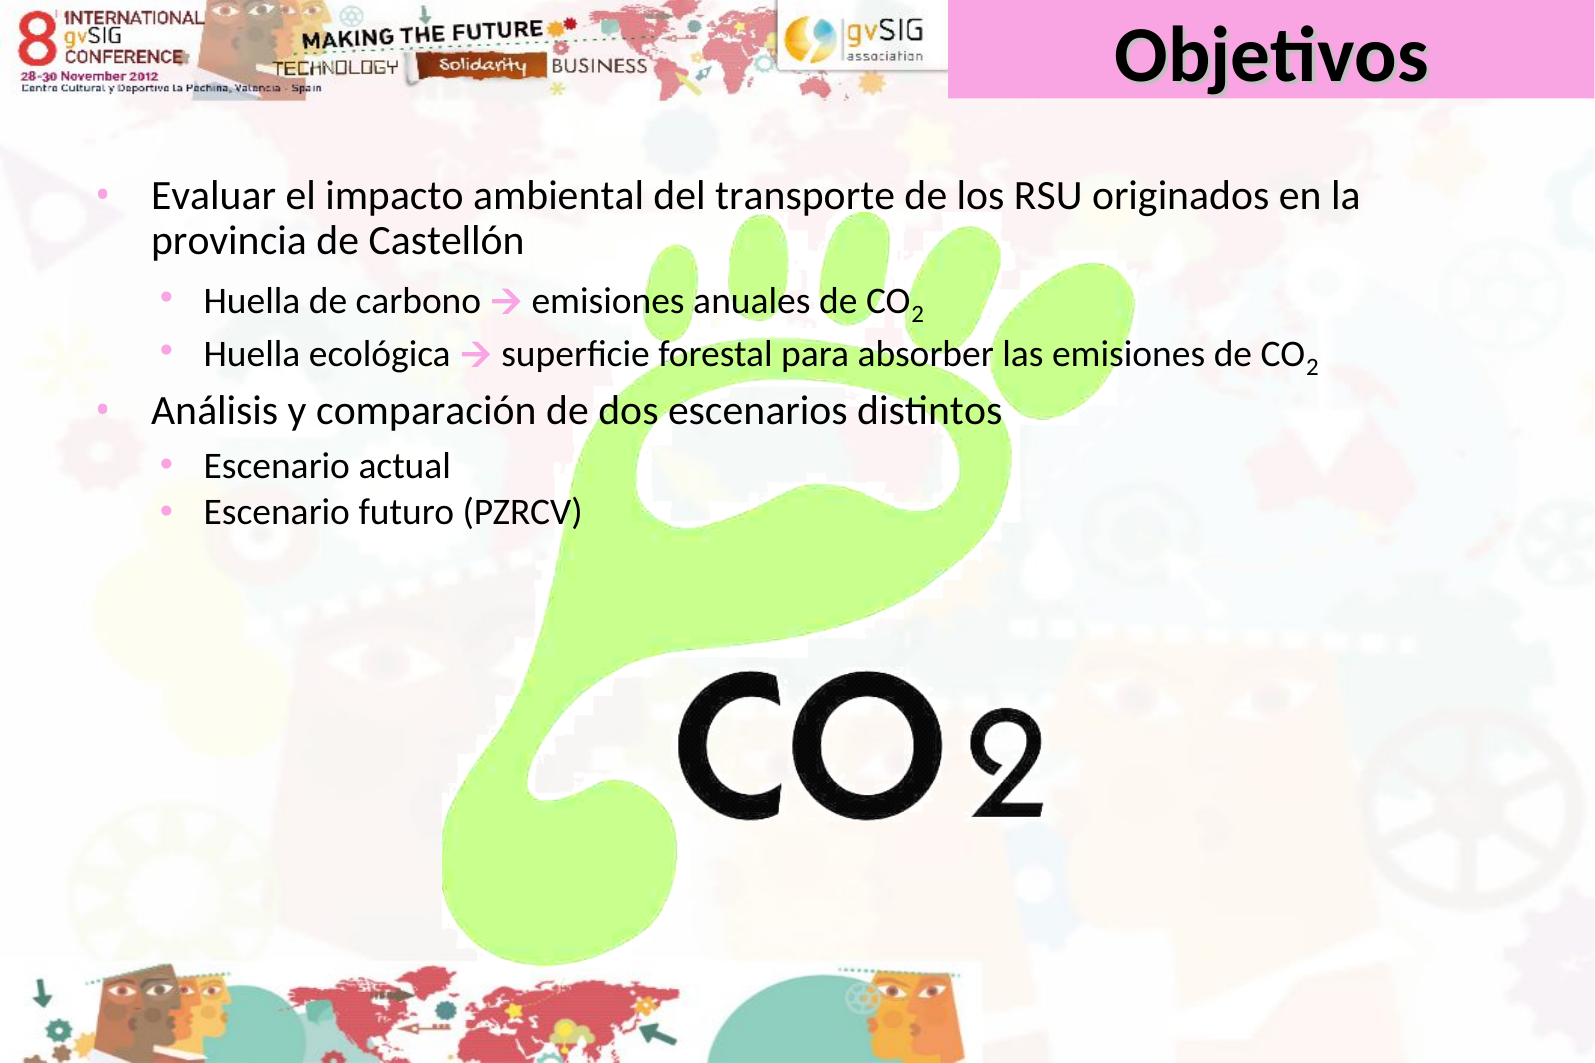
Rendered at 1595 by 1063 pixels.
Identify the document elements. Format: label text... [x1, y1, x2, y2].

picture [0, 0, 1595, 1063]
text_box Objetivos [948, 0, 1595, 99]
list Evaluar el impacto ambiental del transporte de los RSU originados en la provincia de Castellón Huella de carbono  emisiones anuales de CO2 Huella ecológica  superficie forestal para absorber las emisiones de CO2 Análisis y comparación de dos escenarios distintos Escenario actual Escenario futuro (PZRCV) [79, 166, 1515, 920]
